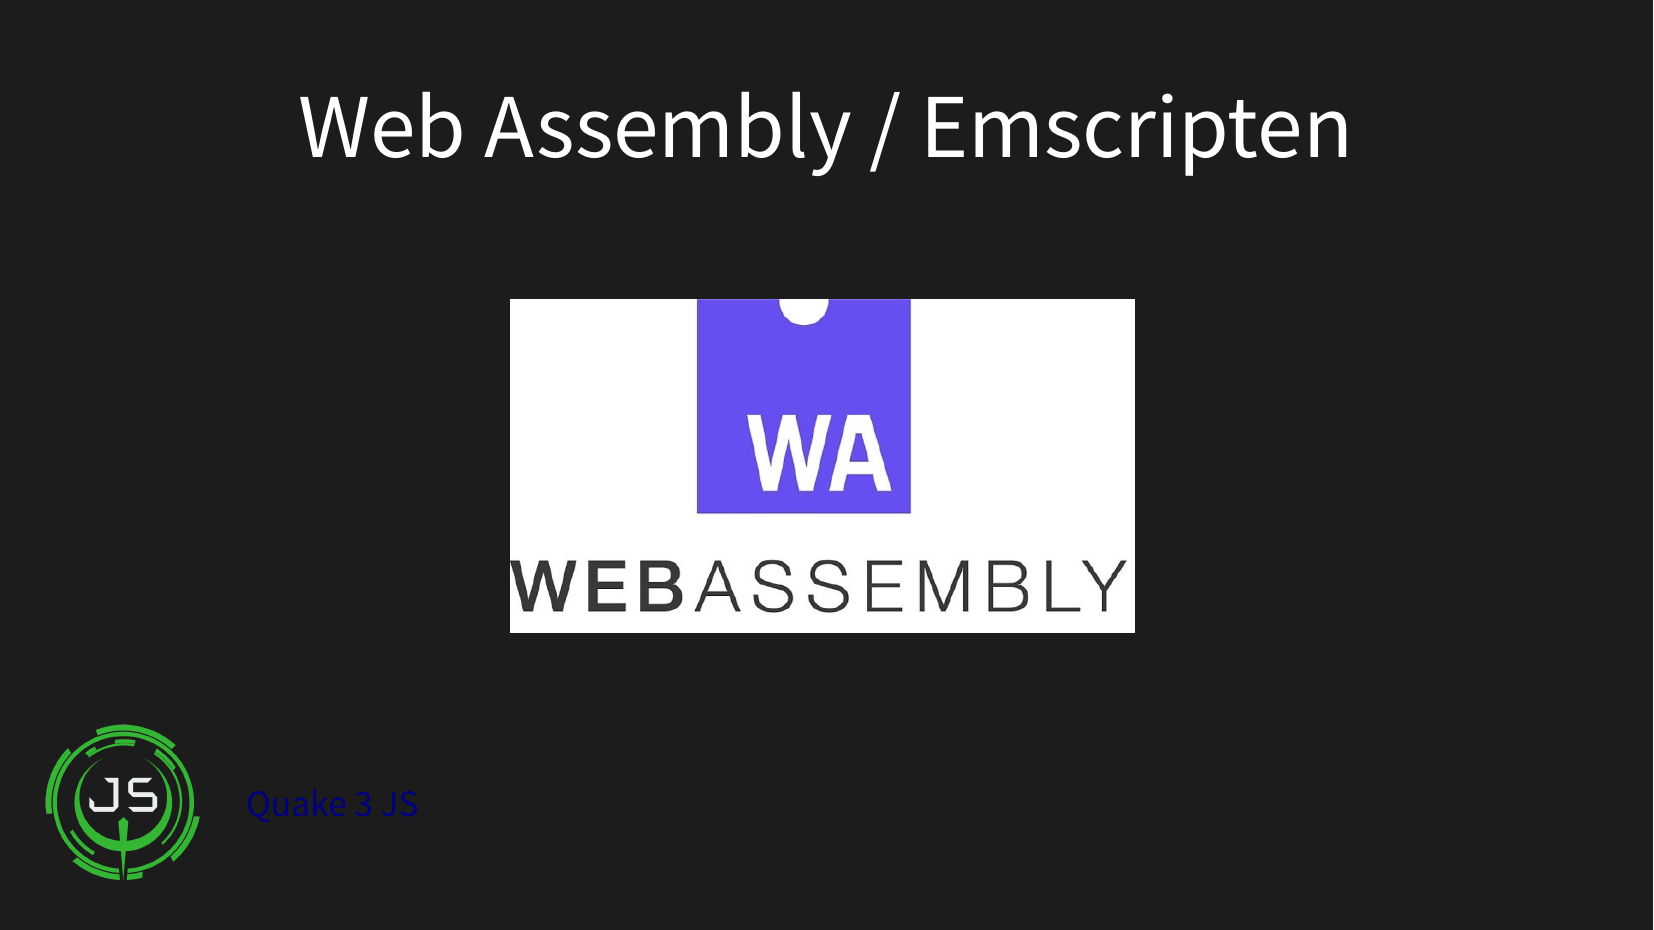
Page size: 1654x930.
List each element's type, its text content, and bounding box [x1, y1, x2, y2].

picture [510, 299, 1135, 633]
text_box Quake 3 JS [231, 765, 562, 835]
picture [45, 724, 200, 881]
title Web Assembly / Emscripten [0, 9, 1653, 241]
